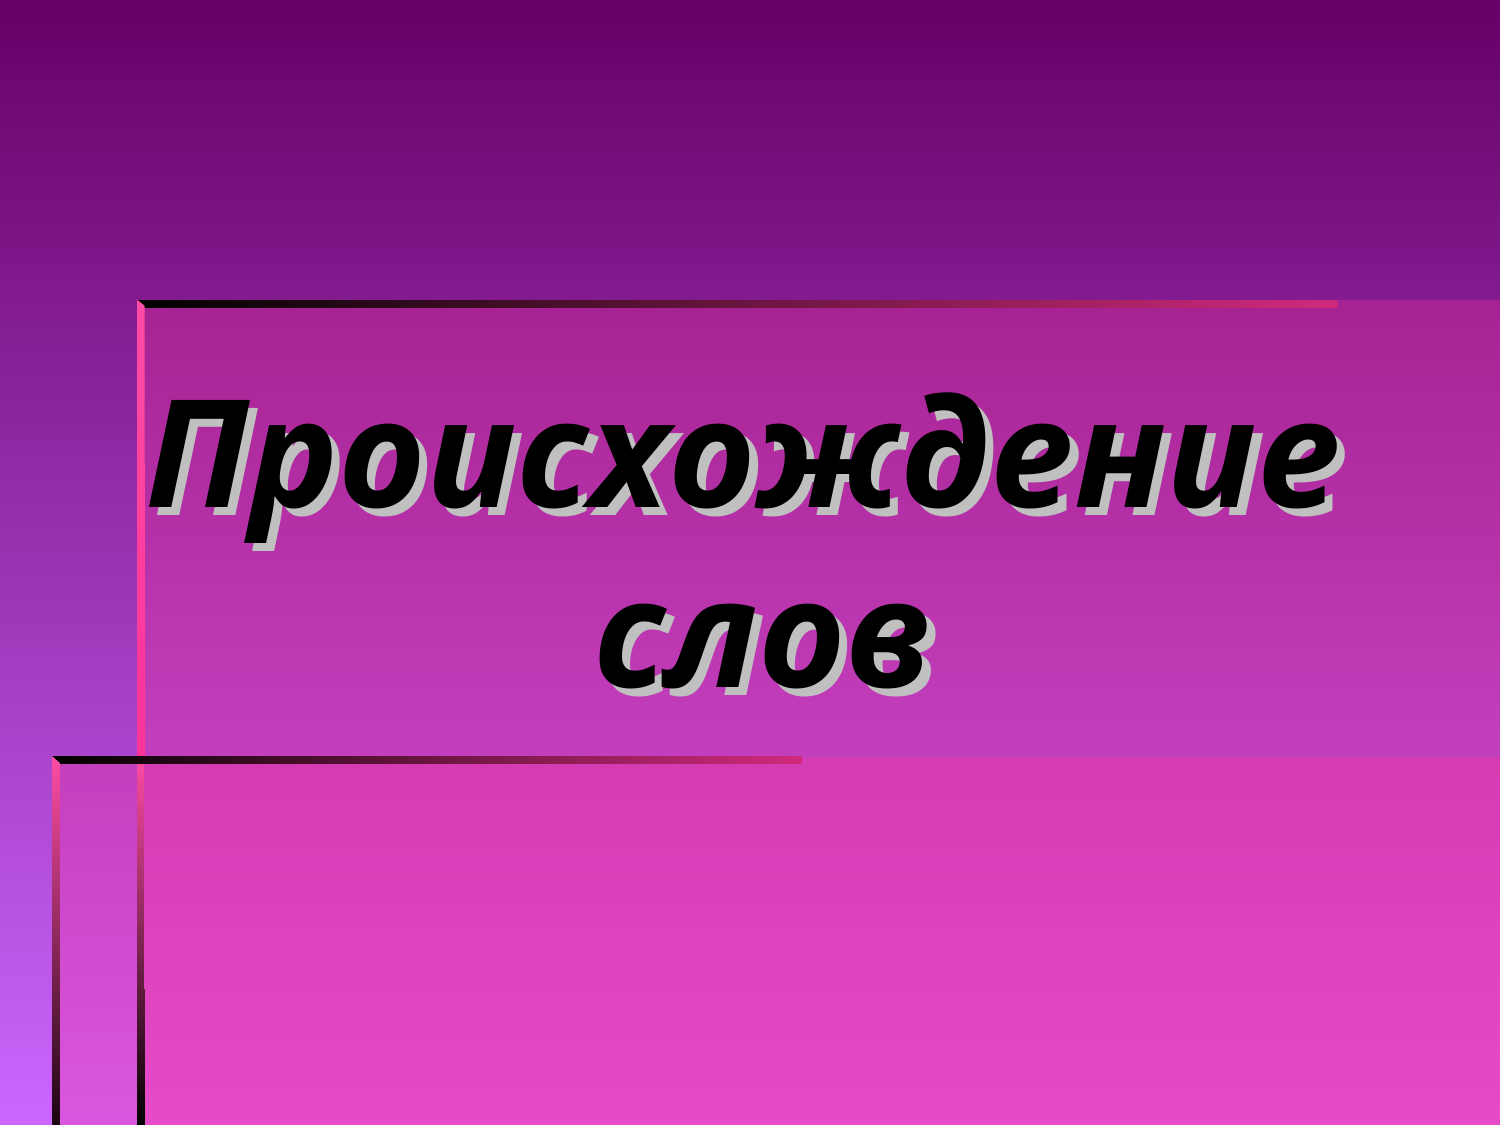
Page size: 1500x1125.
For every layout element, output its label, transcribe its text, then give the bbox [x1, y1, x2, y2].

title Происхождение слов [75, 40, 1451, 1035]
